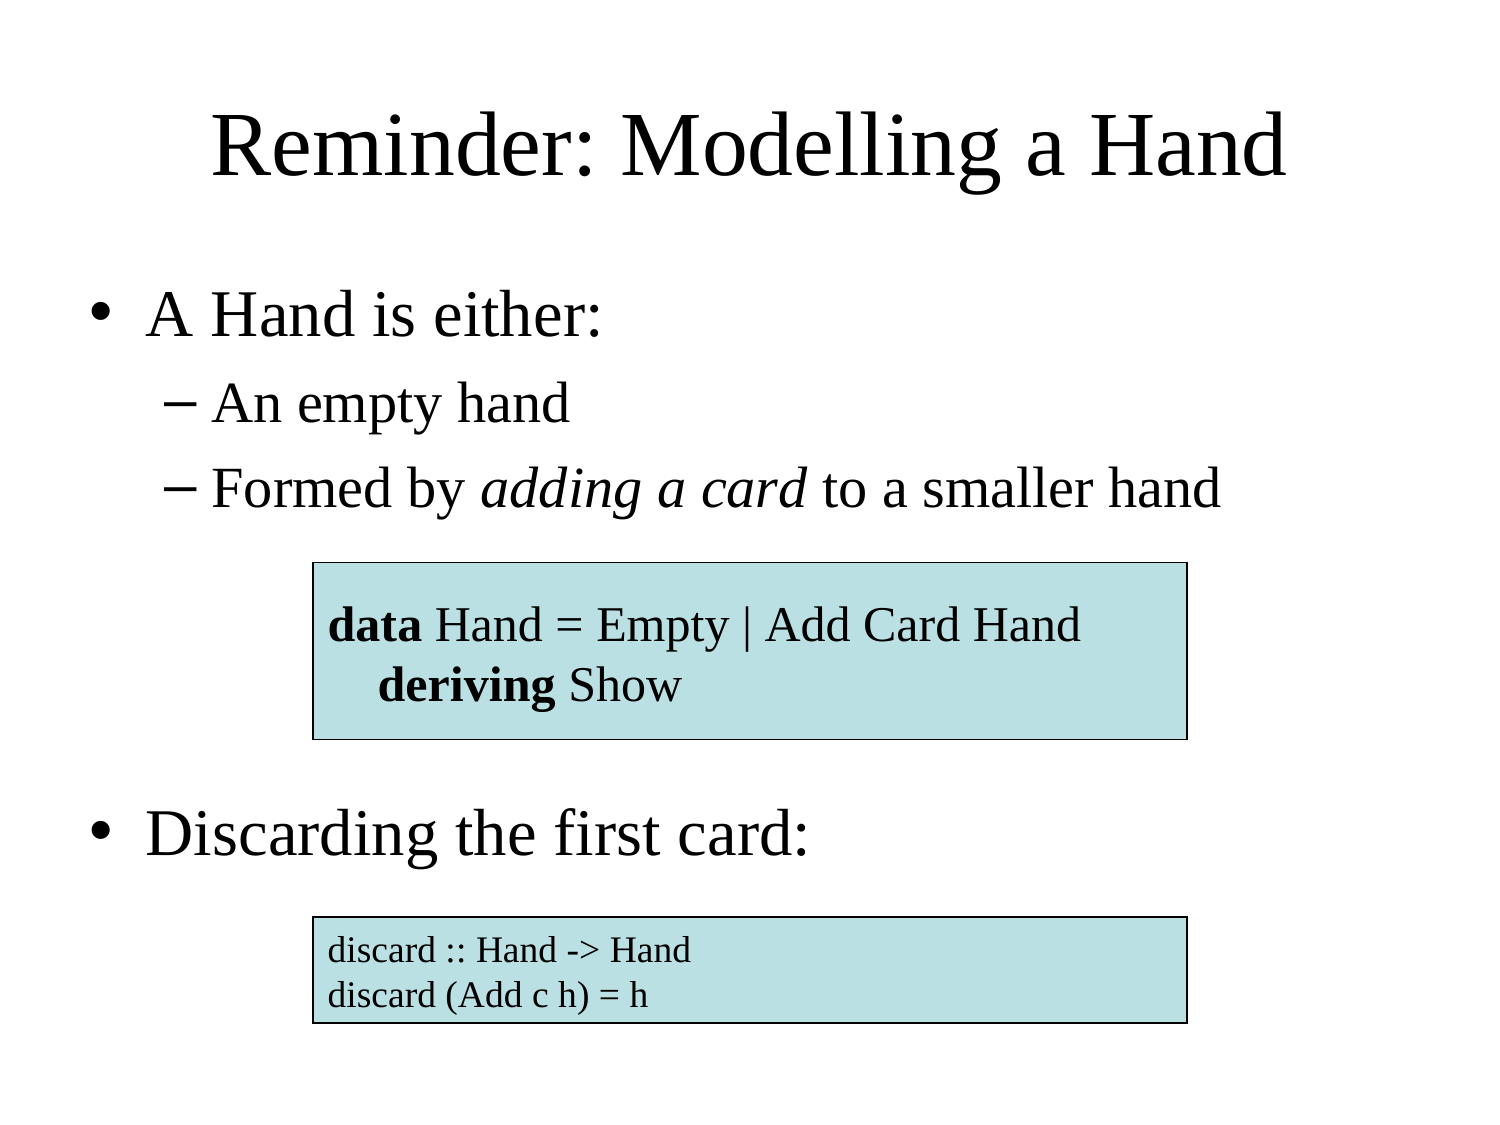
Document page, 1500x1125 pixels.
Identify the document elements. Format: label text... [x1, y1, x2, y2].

text_box data Hand = Empty | Add Card Hand deriving Show [312, 562, 1188, 740]
title Reminder: Modelling a Hand [75, 45, 1426, 233]
list A Hand is either: An empty hand Formed by adding a card to a smaller hand Discarding the first card: [75, 262, 1426, 1005]
text_box discard :: Hand -> Hand discard (Add c h) = h [312, 916, 1188, 1024]
